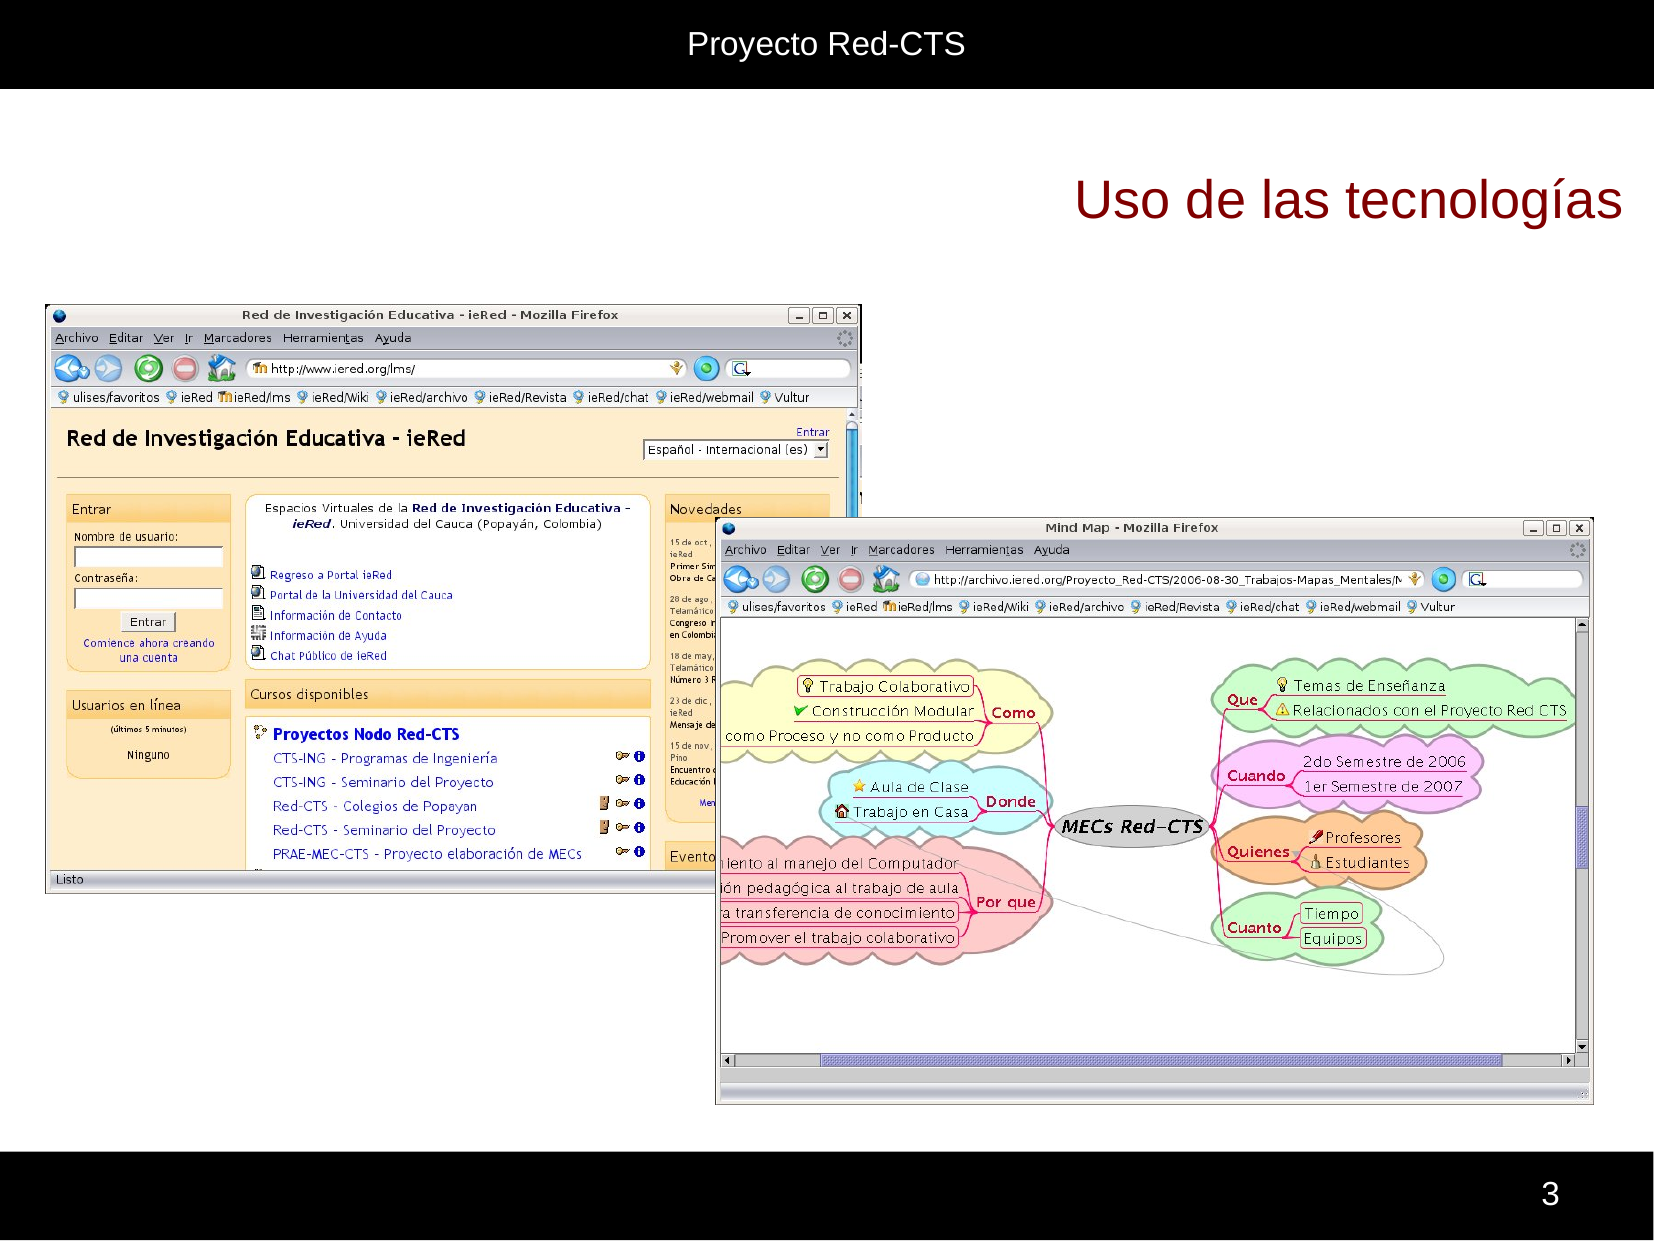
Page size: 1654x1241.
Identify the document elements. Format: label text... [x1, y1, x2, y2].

title Uso de las tecnologías [147, 147, 1625, 252]
picture [45, 304, 1594, 1105]
text_box Proyecto Red-CTS [0, 0, 1654, 89]
